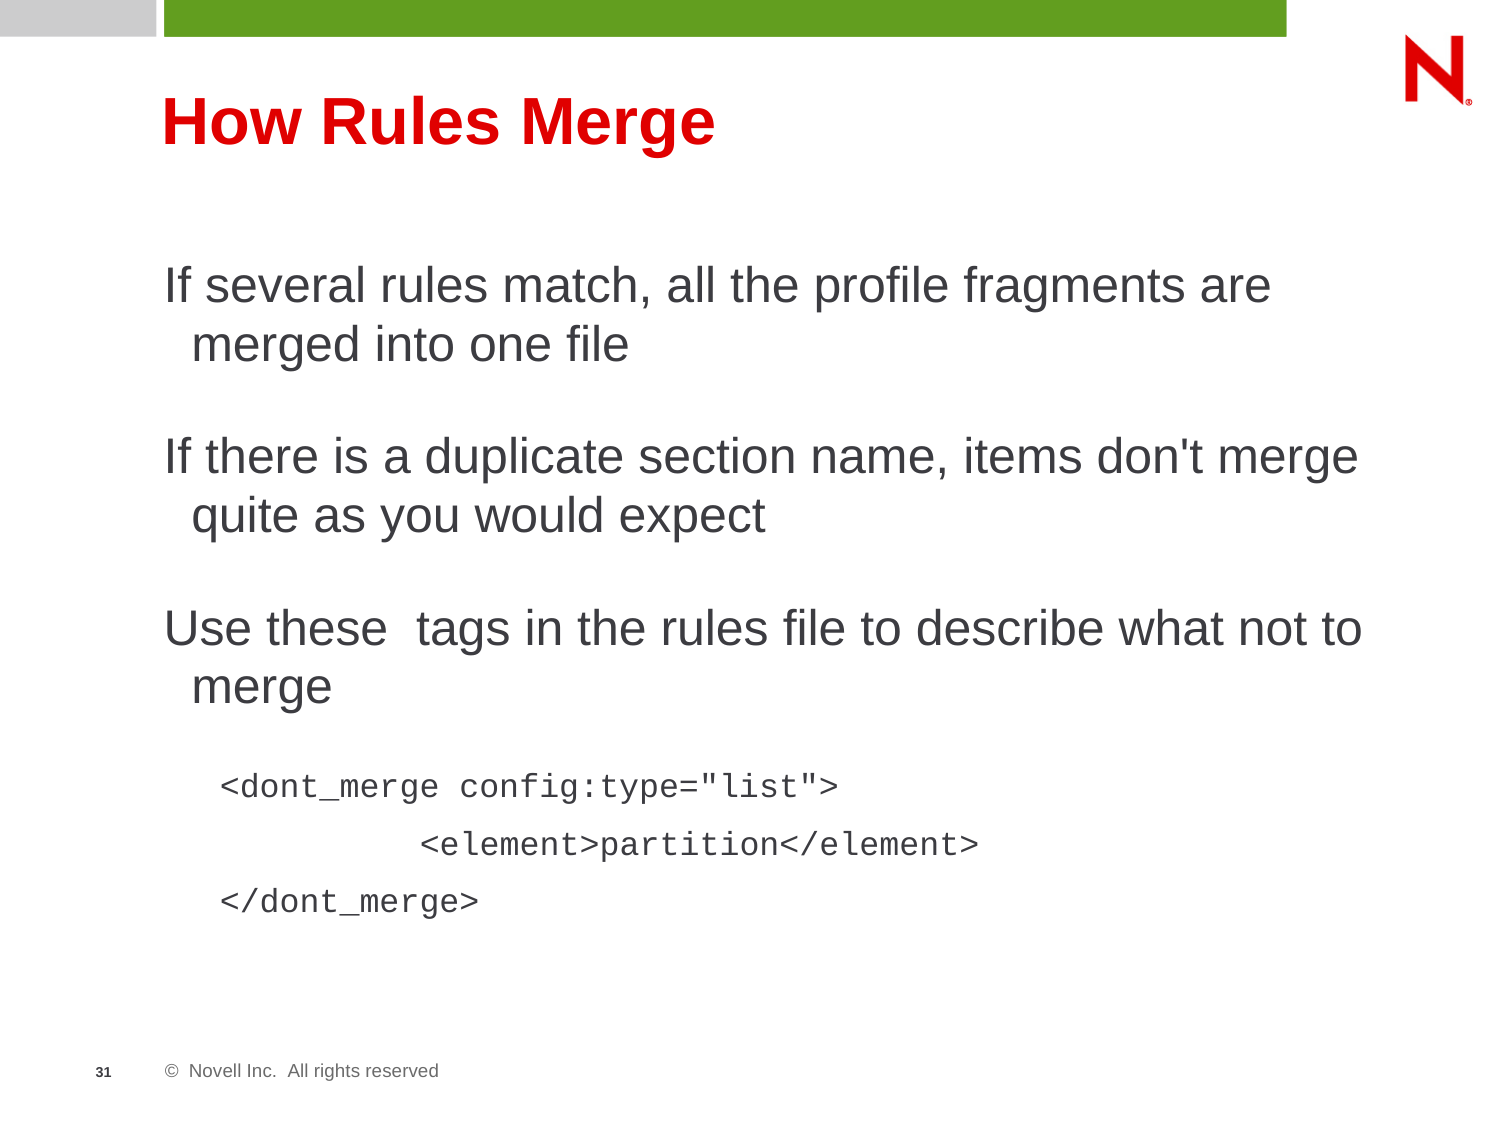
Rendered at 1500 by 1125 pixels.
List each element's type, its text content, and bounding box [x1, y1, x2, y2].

title How Rules Merge [161, 41, 1383, 205]
list If several rules match, all the profile fragments are merged into one file If there is a duplicate section name, items don't merge quite as you would expect Use these tags in the rules file to describe what not to merge <dont_merge config:type="list"> <element>partition</element> </dont_merge> [163, 254, 1392, 986]
picture [1403, 32, 1473, 107]
